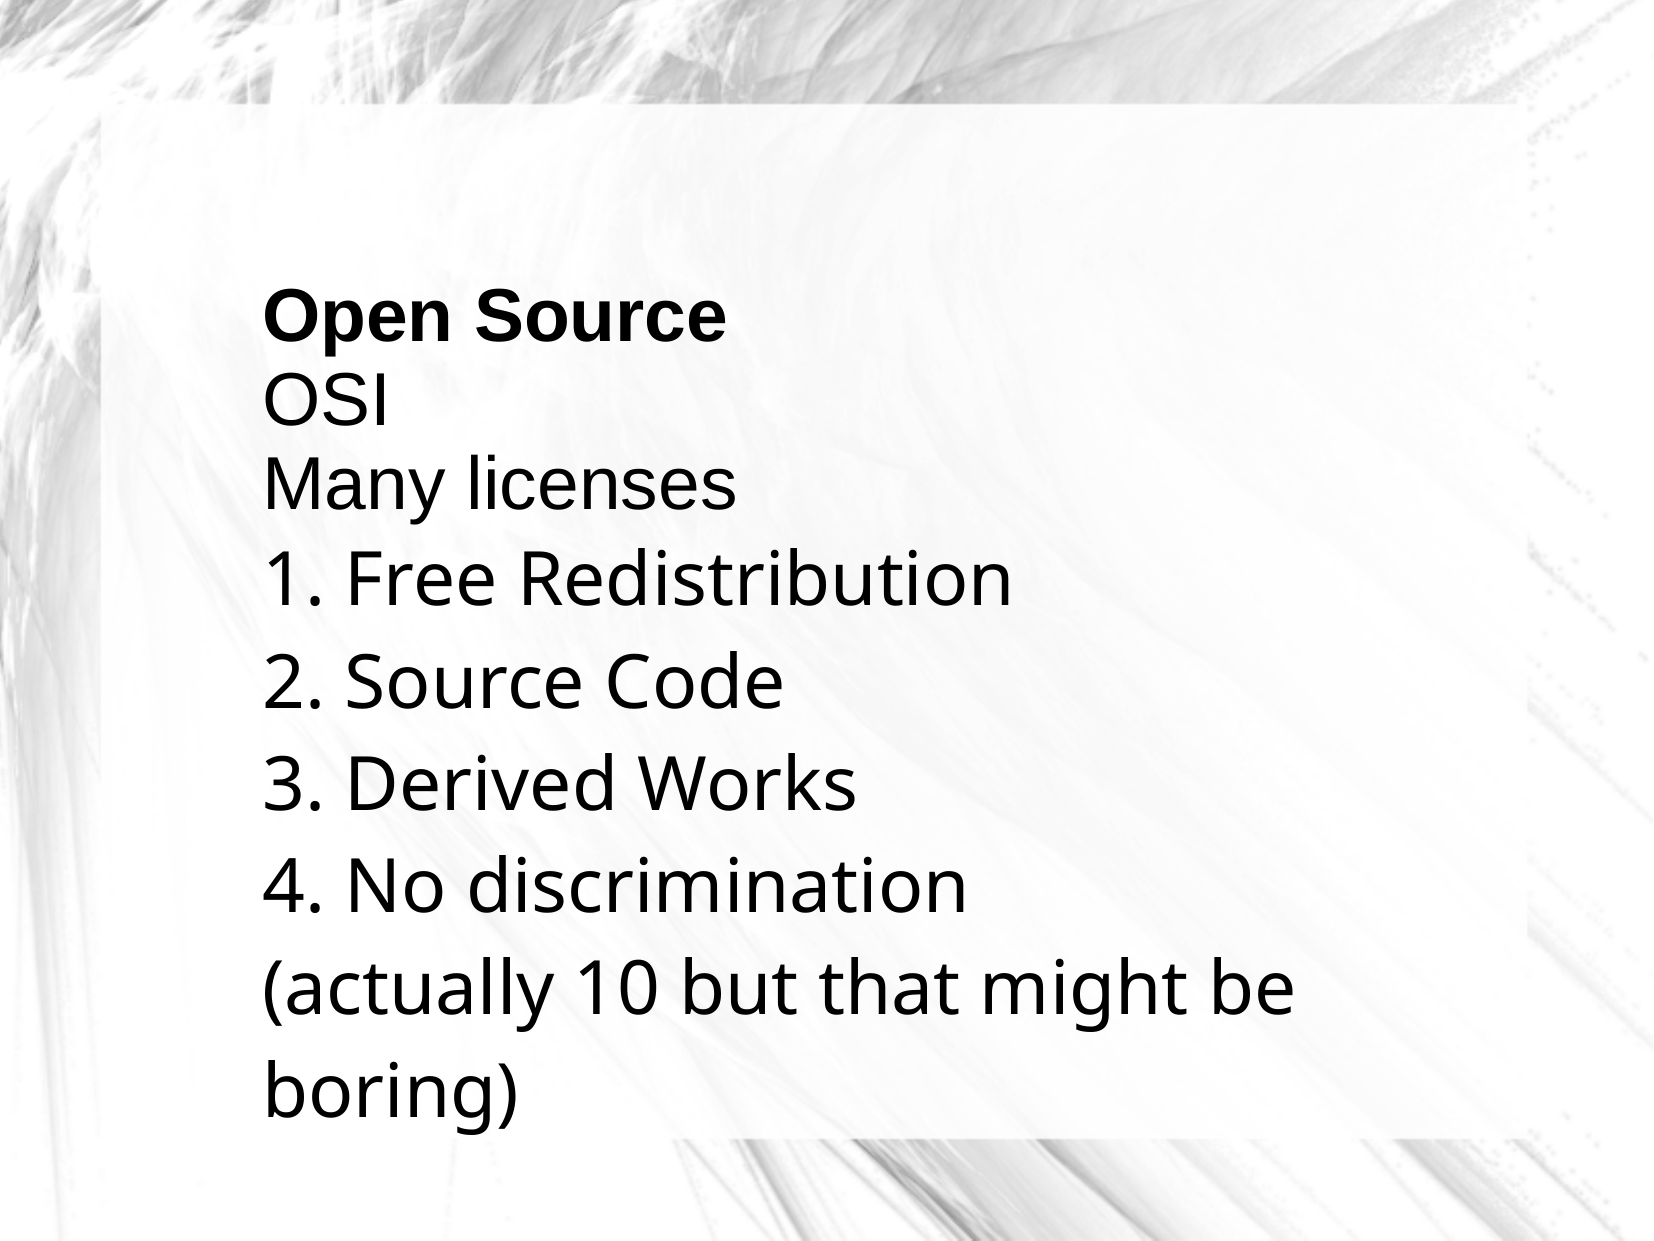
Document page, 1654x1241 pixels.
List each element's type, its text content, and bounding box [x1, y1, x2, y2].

picture [0, 0, 1654, 1241]
text_box Open Source OSI Many licenses 1. Free Redistribution 2. Source Code 3. Derived Works 4. No discrimination (actually 10 but that might be boring) [247, 266, 1402, 882]
